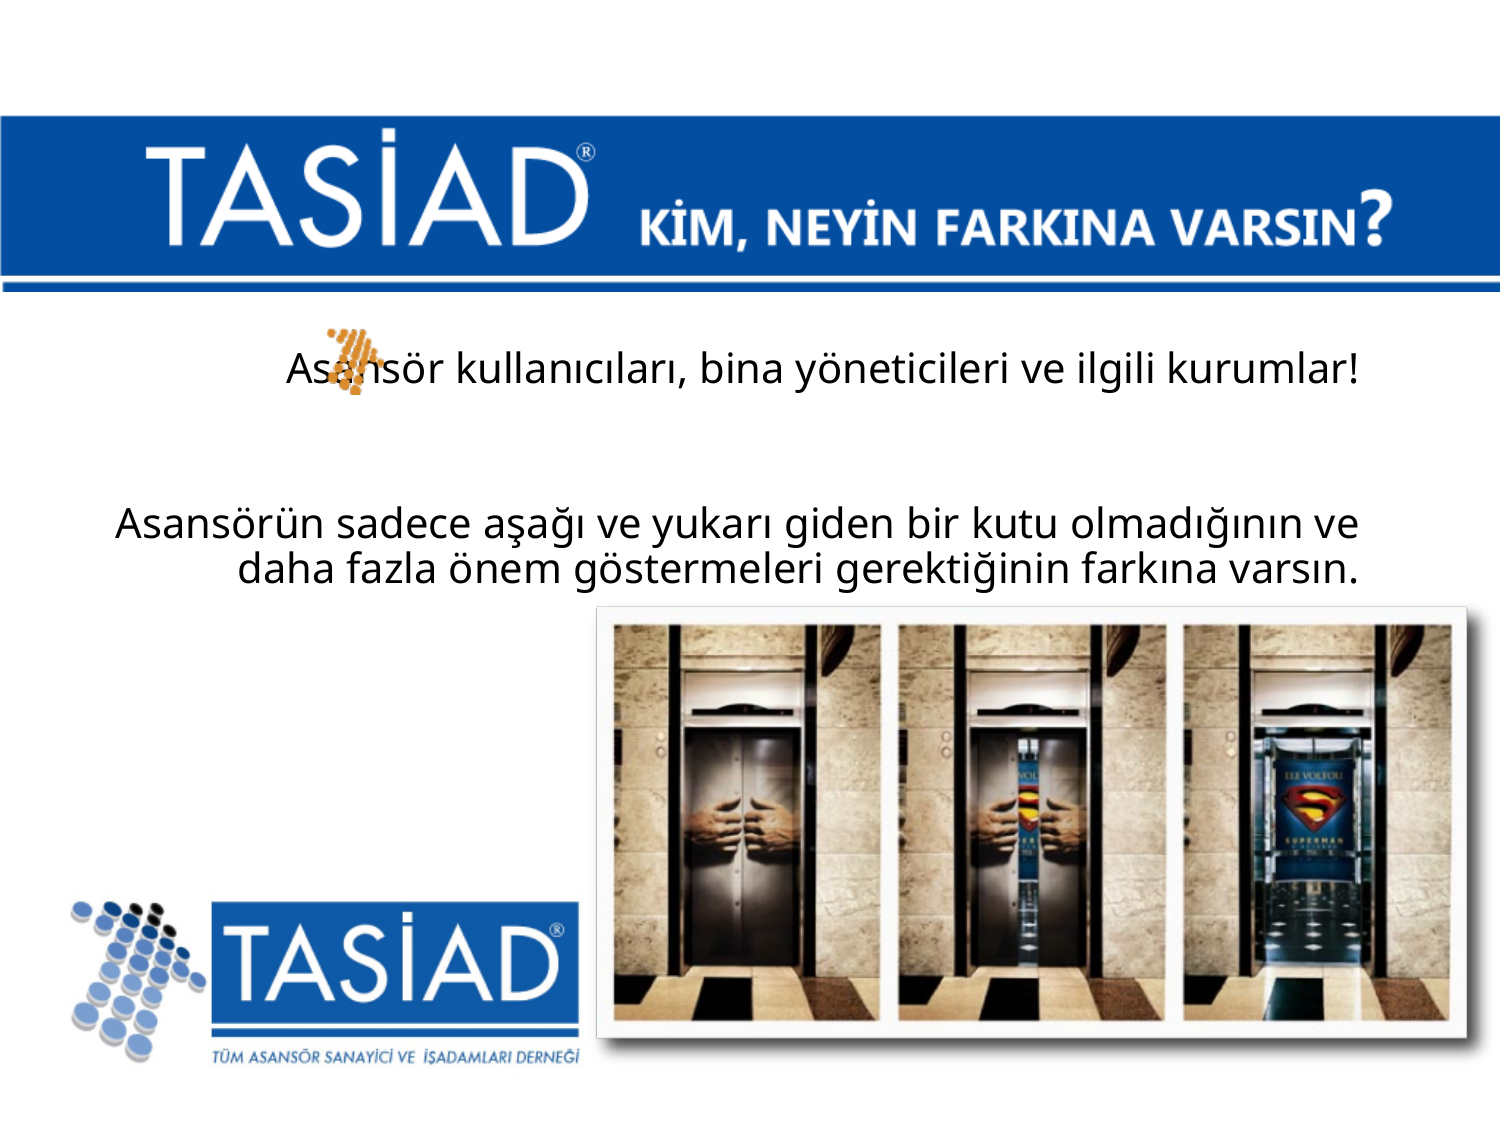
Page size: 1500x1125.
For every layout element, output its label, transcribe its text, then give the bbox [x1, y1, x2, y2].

text_box Asansör kullanıcıları, bina yöneticileri ve ilgili kurumlar! Asansörün sadece aşağı ve yukarı giden bir kutu olmadığının ve daha fazla önem göstermeleri gerektiğinin farkına varsın. [100, 340, 1418, 1014]
picture [327, 328, 384, 395]
picture [585, 595, 1500, 1071]
